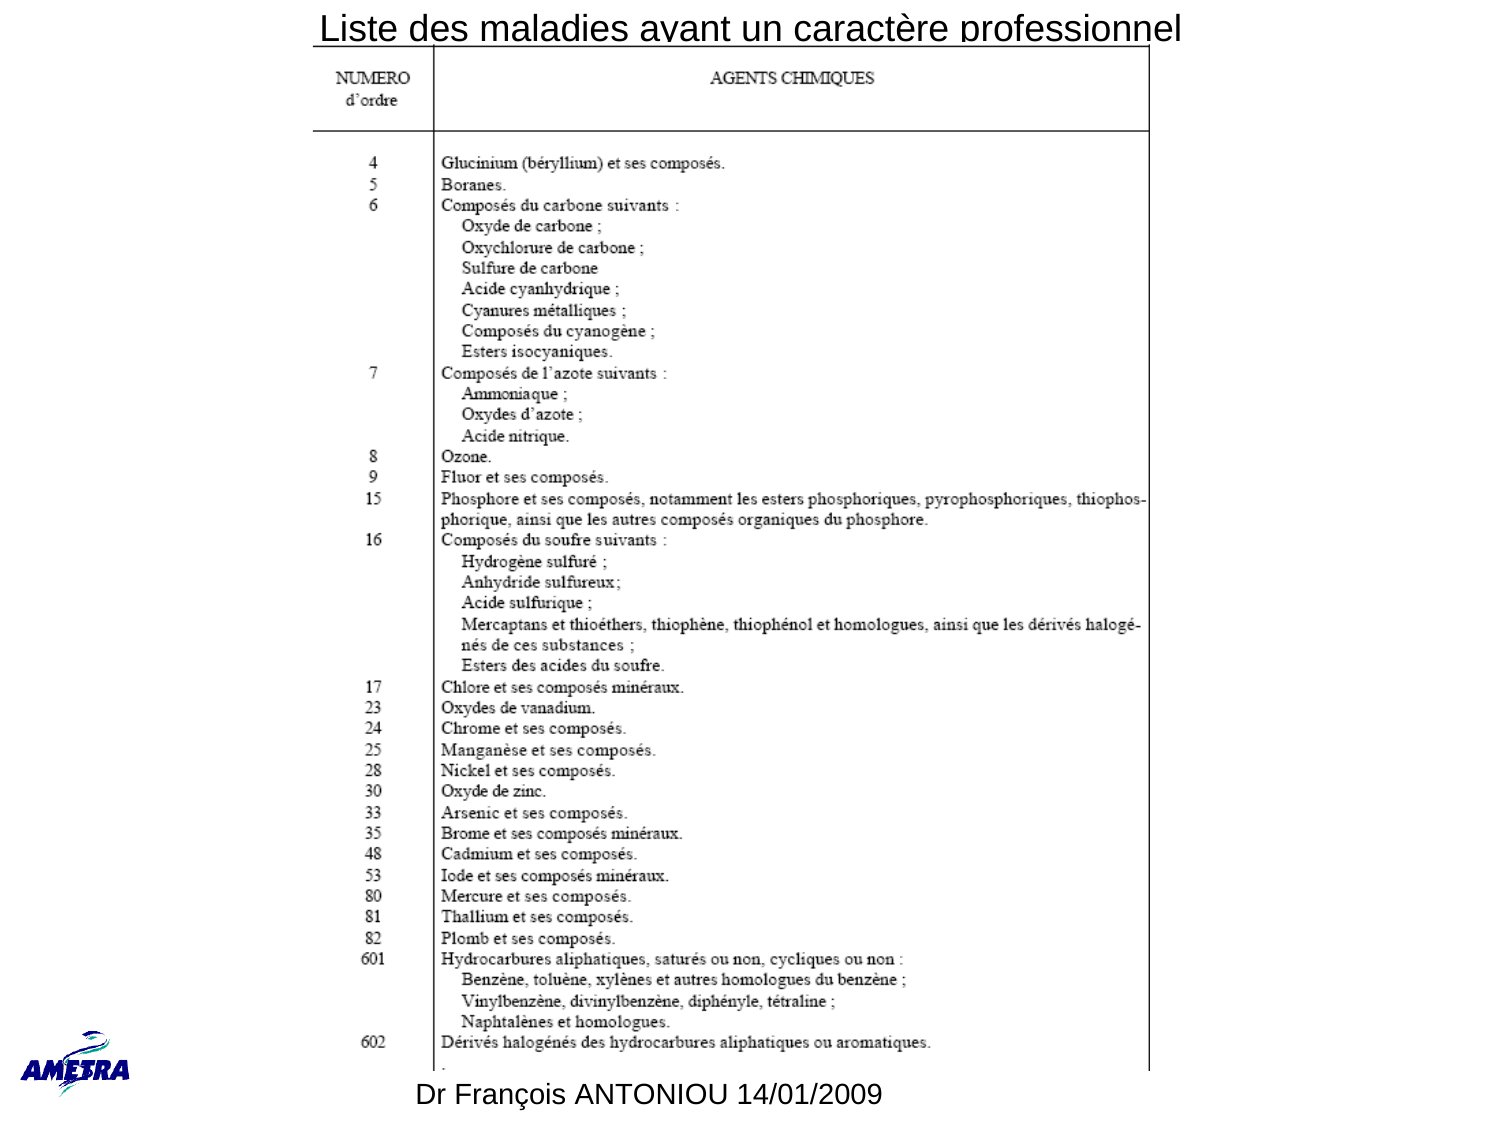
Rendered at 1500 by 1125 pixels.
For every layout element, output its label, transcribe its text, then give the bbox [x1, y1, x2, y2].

title Liste des maladies ayant un caractère professionnel [76, 0, 1425, 59]
picture [0, 1007, 154, 1125]
picture [312, 42, 1150, 1071]
